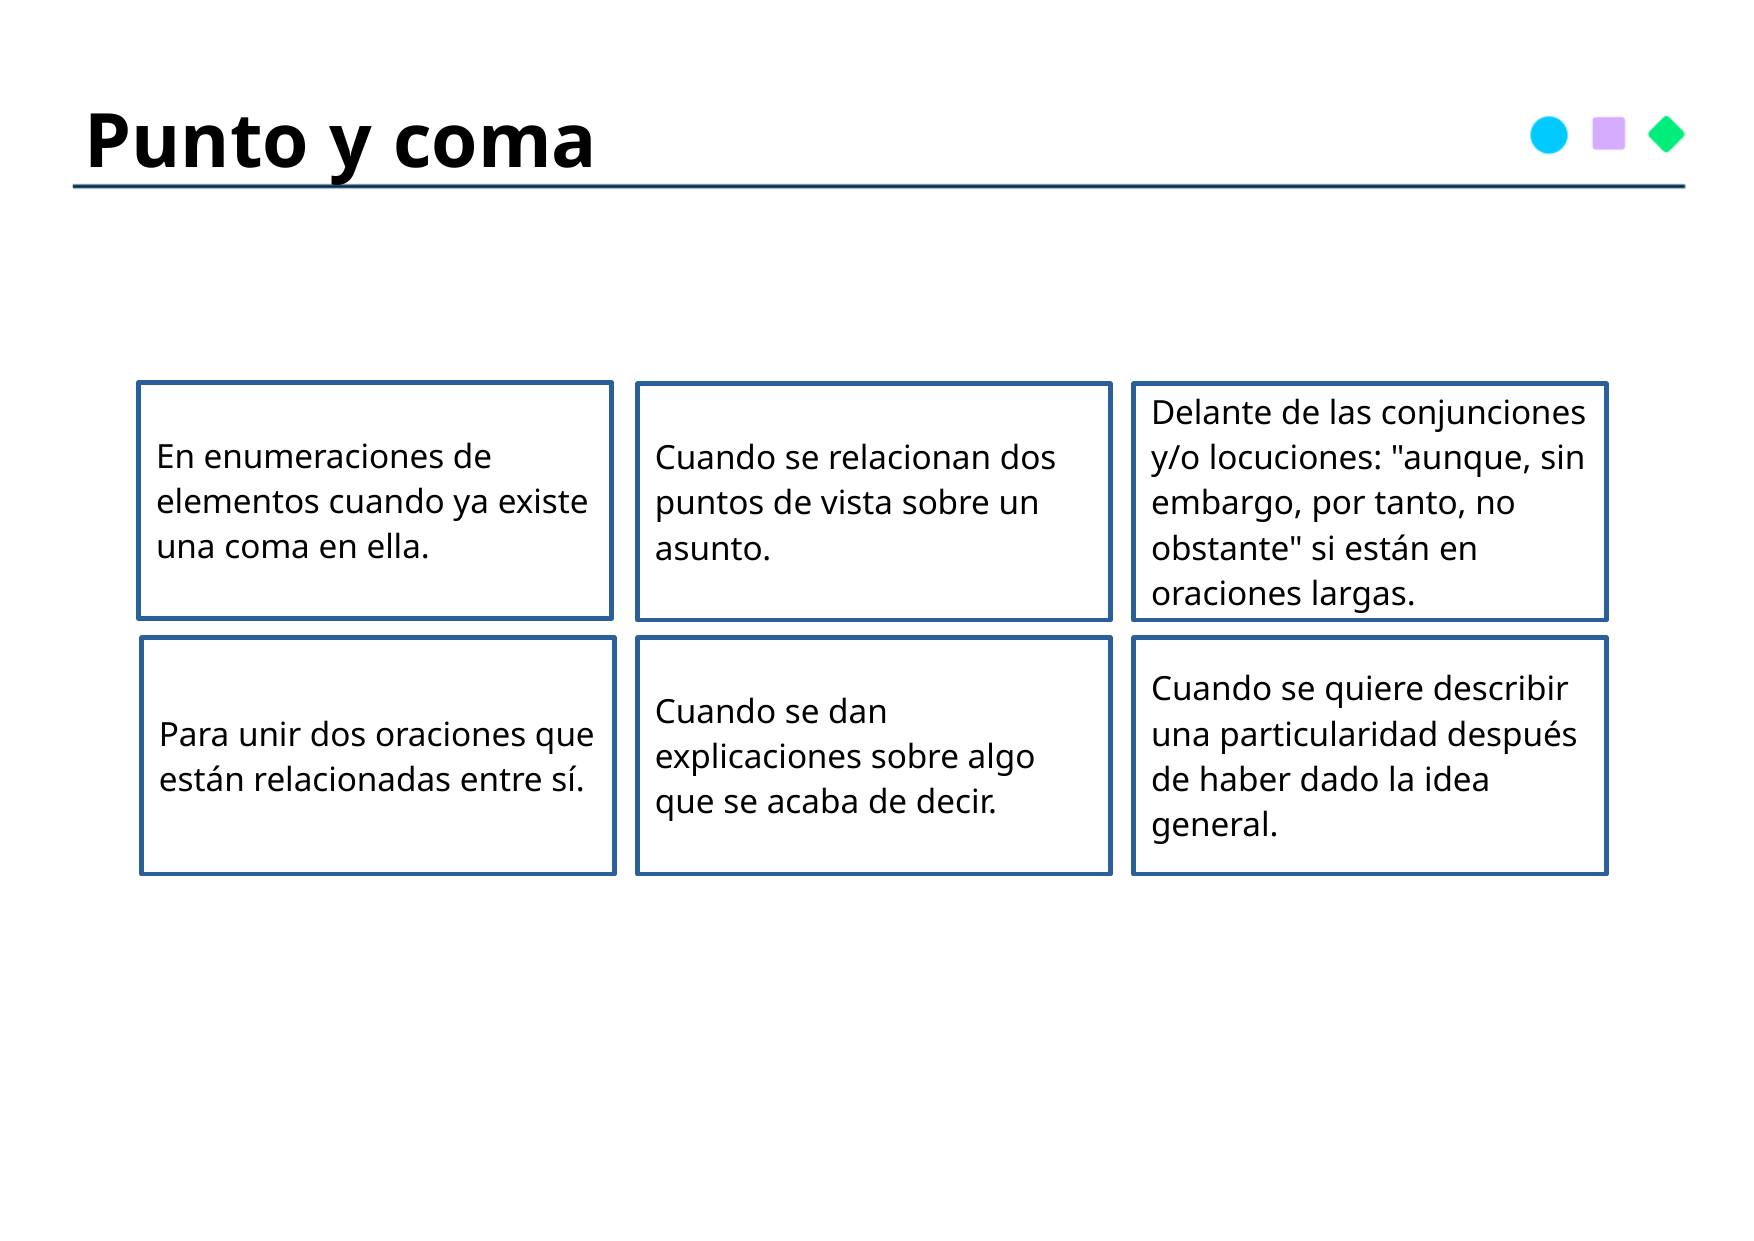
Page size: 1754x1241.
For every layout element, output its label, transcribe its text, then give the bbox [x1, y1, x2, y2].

text_box Cuando se dan explicaciones sobre algo que se acaba de decir. [637, 637, 1111, 875]
text_box Cuando se relacionan dos puntos de vista sobre un asunto. [637, 383, 1111, 621]
picture [1601, 88, 1695, 211]
text_box Para unir dos oraciones que están relacionadas entre sí. [141, 637, 615, 875]
title Punto y coma [84, 64, 1601, 213]
text_box Cuando se quiere describir una particularidad después de haber dado la idea general. [1133, 637, 1607, 875]
picture [59, 88, 84, 211]
text_box Delante de las conjunciones y/o locuciones: "aunque, sin embargo, por tanto, no obstante" si están en oraciones largas. [1133, 383, 1607, 621]
text_box En enumeraciones de elementos cuando ya existe una coma en ella. [138, 382, 612, 619]
